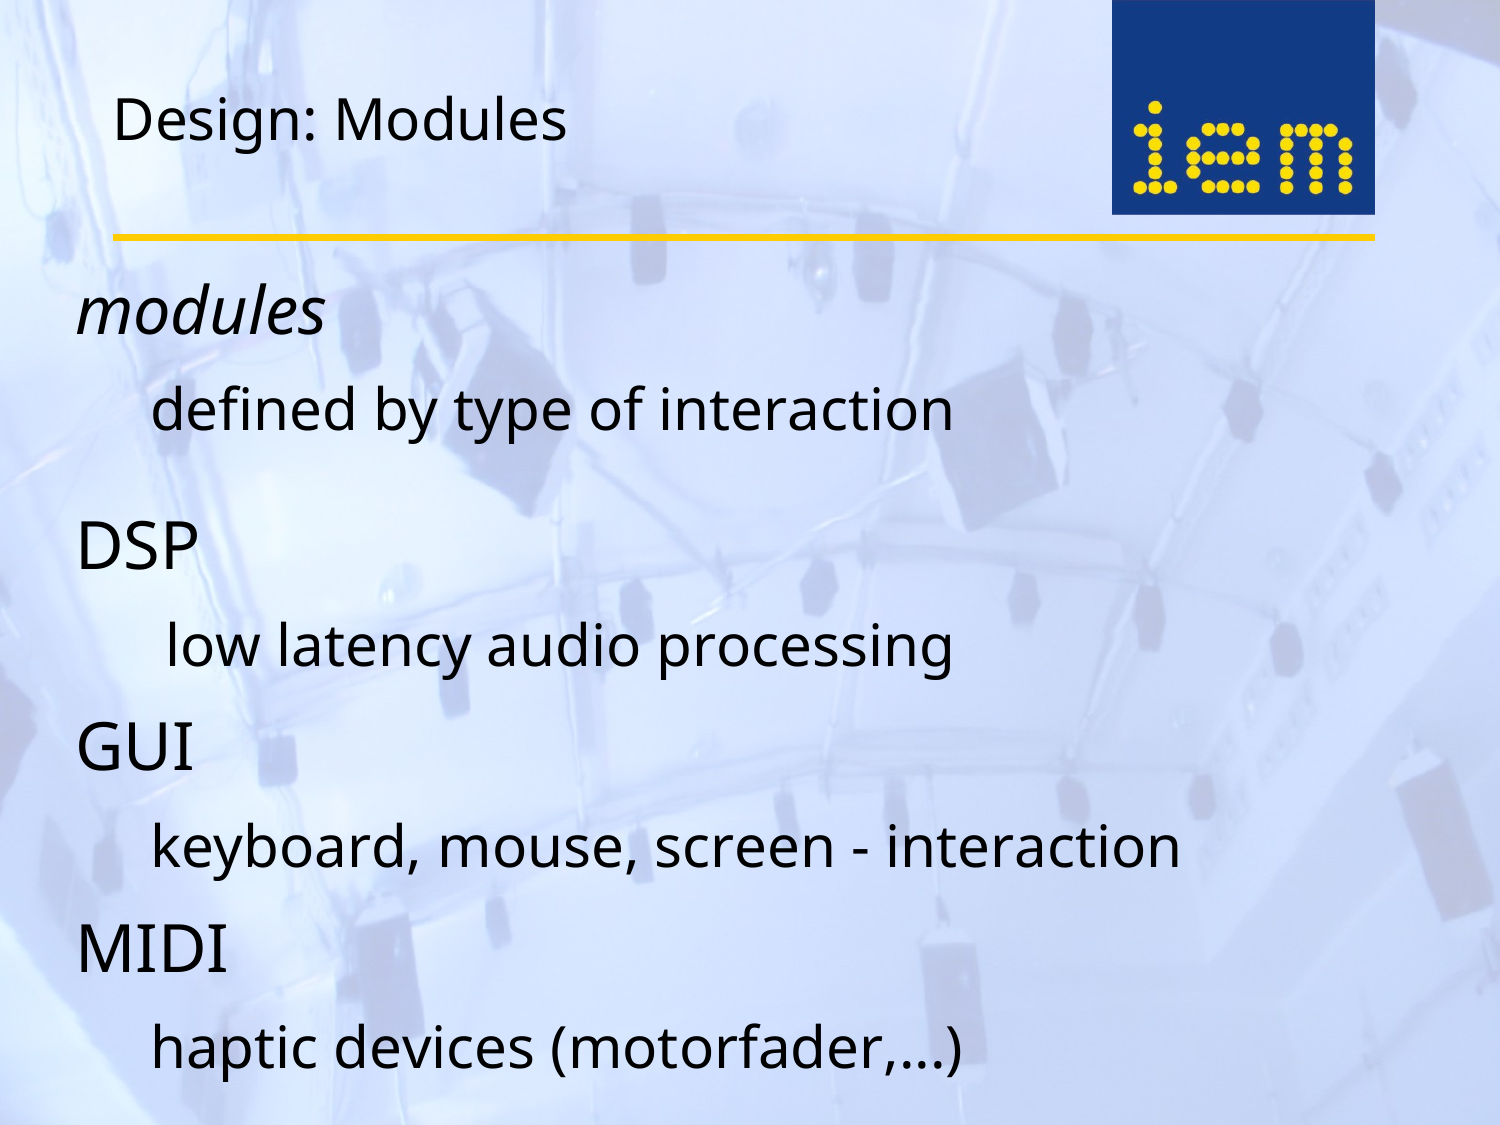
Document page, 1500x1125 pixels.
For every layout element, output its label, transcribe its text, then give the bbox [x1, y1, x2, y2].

list modules defined by type of interaction DSP low latency audio processing GUI keyboard, mouse, screen - interaction MIDI haptic devices (motorfader,...) ... [75, 263, 1477, 1102]
picture [0, 0, 1500, 1125]
title Design: Modules [112, 31, 1375, 204]
